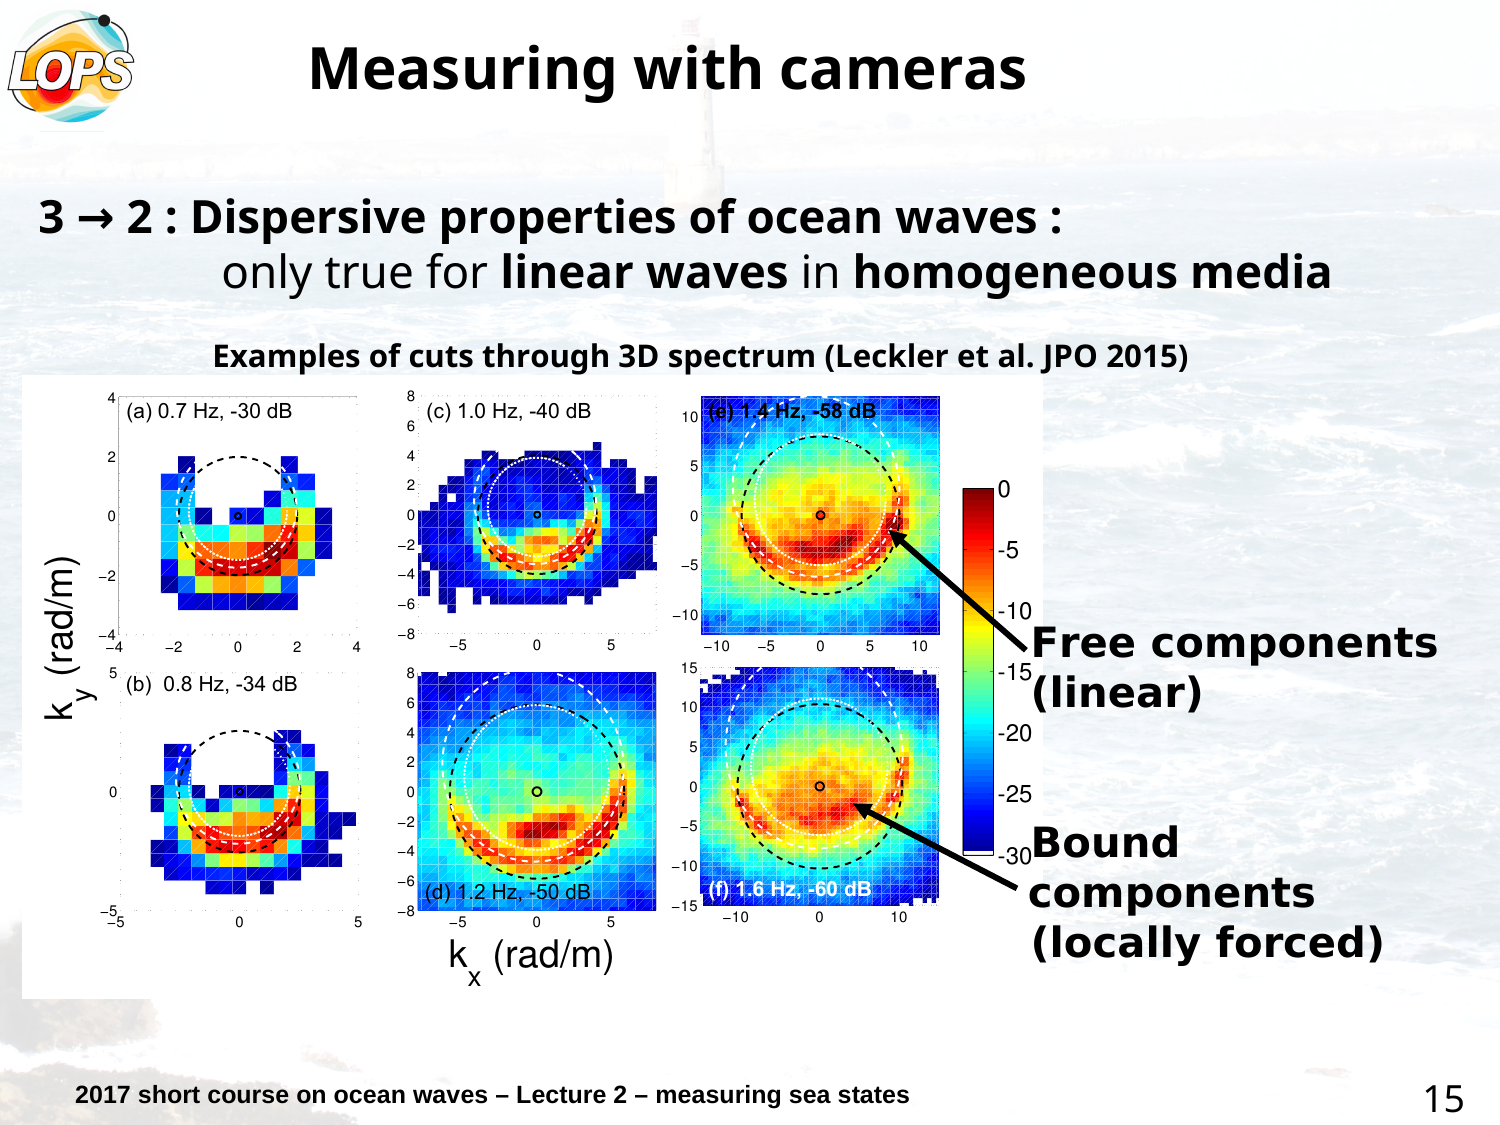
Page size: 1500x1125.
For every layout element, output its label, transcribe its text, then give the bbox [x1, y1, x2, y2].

text_box Examples of cuts through 3D spectrum (Leckler et al. JPO 2015) [0, 329, 1205, 400]
text_box Measuring with cameras [292, 23, 1043, 110]
text_box Free components (linear) Bound components (locally forced) [1013, 608, 1459, 981]
text_box 3 → 2 : Dispersive properties of ocean waves : only true for linear waves in homogeneous media [23, 180, 1483, 306]
picture [0, 0, 1500, 1125]
